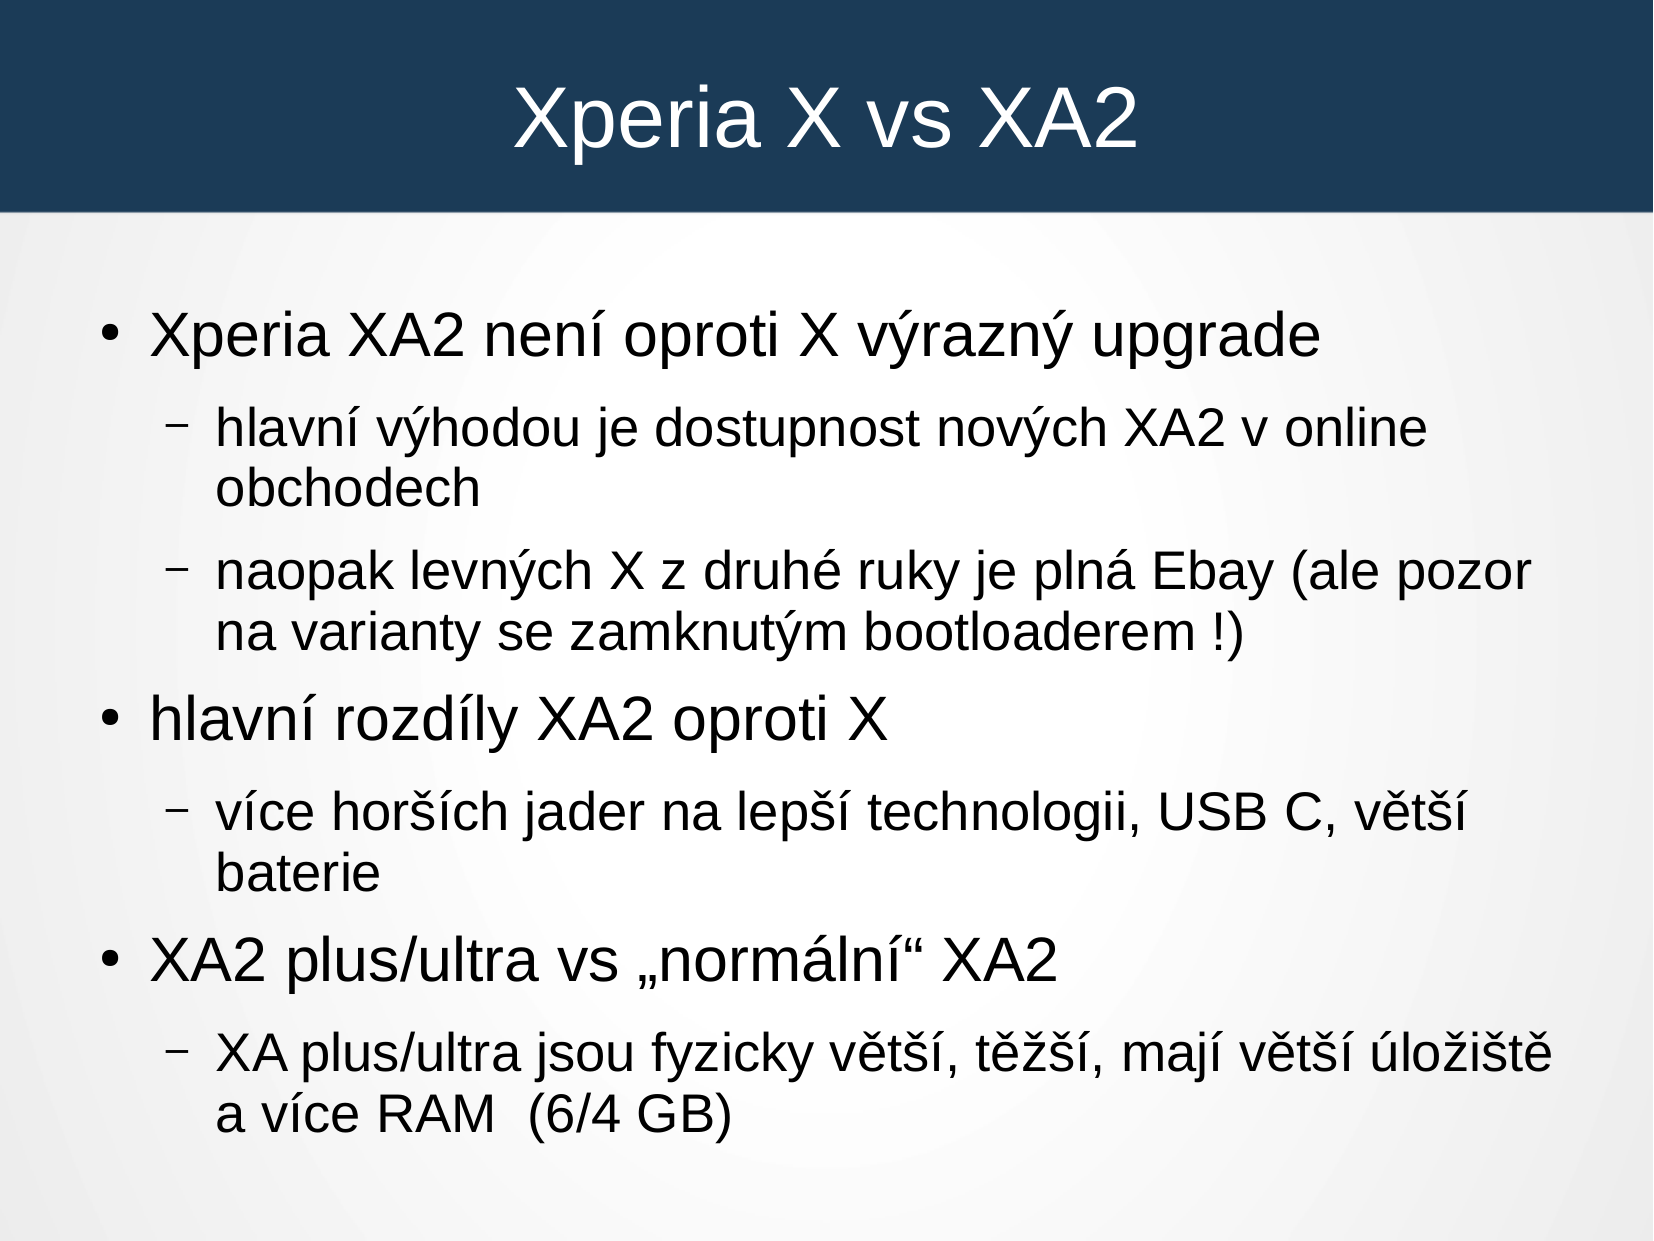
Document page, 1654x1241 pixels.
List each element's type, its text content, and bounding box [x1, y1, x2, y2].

list Xperia XA2 není oproti X výrazný upgrade hlavní výhodou je dostupnost nových XA2 v online obchodech naopak levných X z druhé ruky je plná Ebay (ale pozor na varianty se zamknutým bootloaderem !) hlavní rozdíly XA2 oproti X více horších jader na lepší technologii, USB C, větší baterie XA2 plus/ultra vs „normální“ XA2 XA plus/ultra jsou fyzicky větší, těžší, mají větší úložiště a více RAM (6/4 GB) [82, 299, 1571, 1146]
title Xperia X vs XA2 [82, 47, 1571, 189]
picture [0, 0, 1653, 1241]
